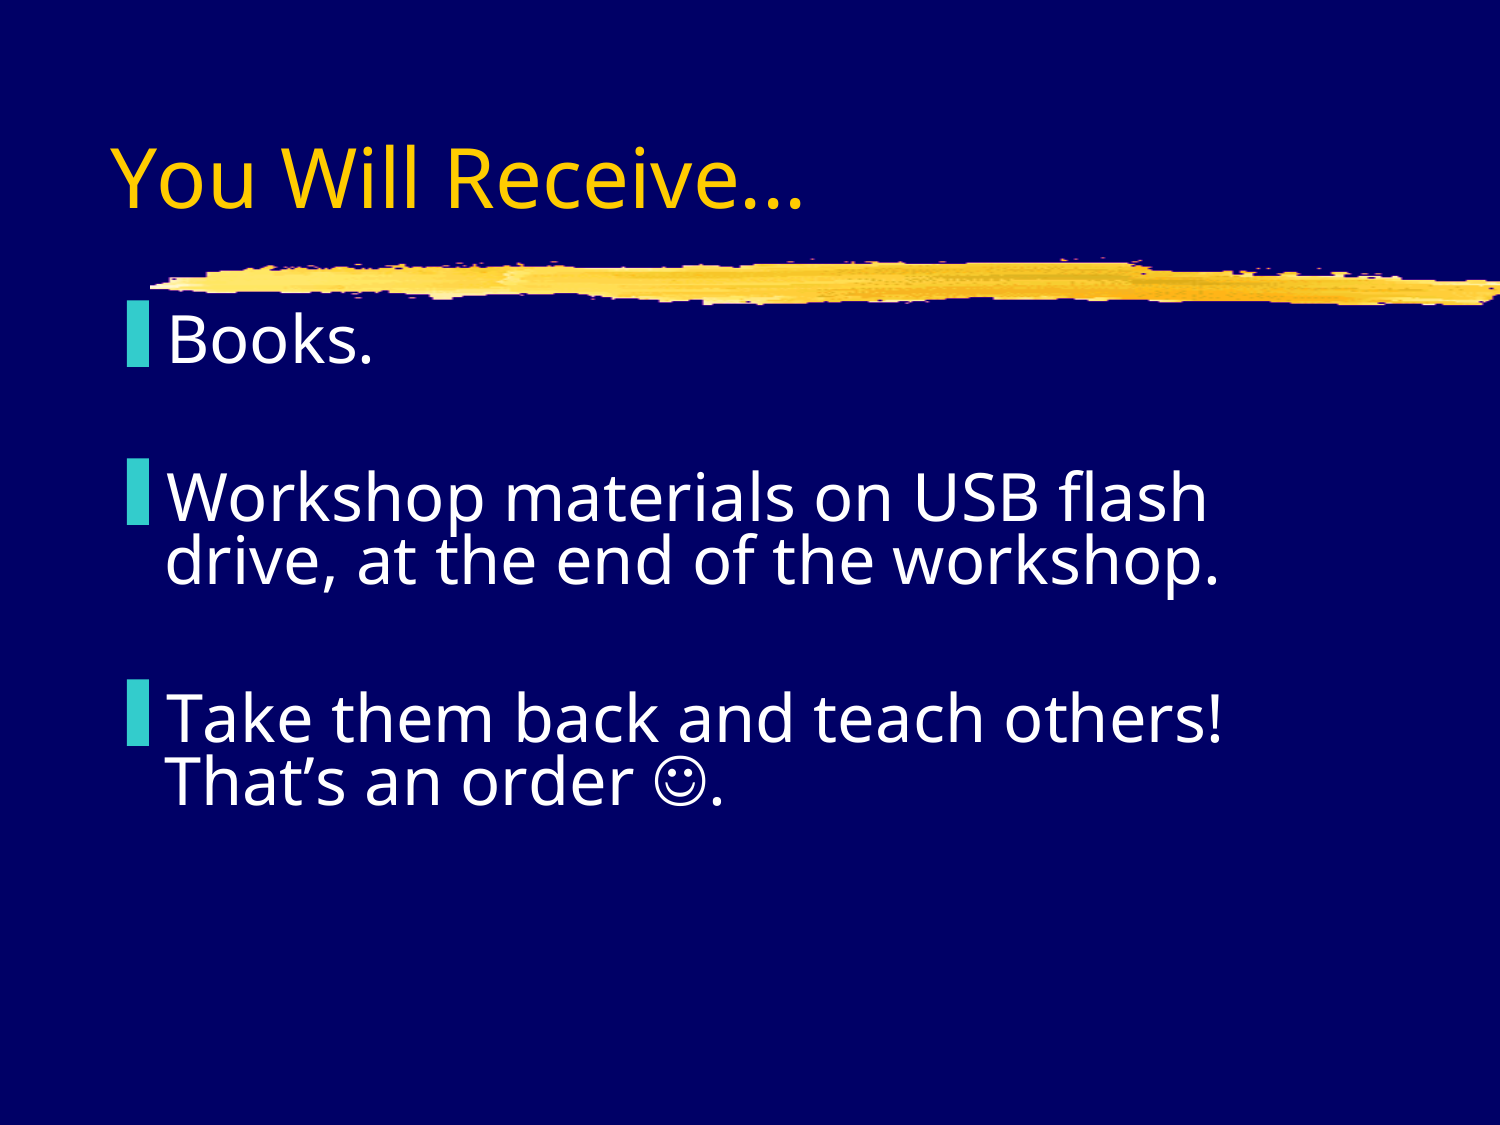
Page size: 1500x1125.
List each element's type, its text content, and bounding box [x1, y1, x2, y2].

picture [150, 252, 1500, 316]
list Books. Workshop materials on USB flash drive, at the end of the workshop. Take them back and teach others! That’s an order . [110, 312, 1391, 1118]
title You Will Receive... [110, 78, 1391, 297]
